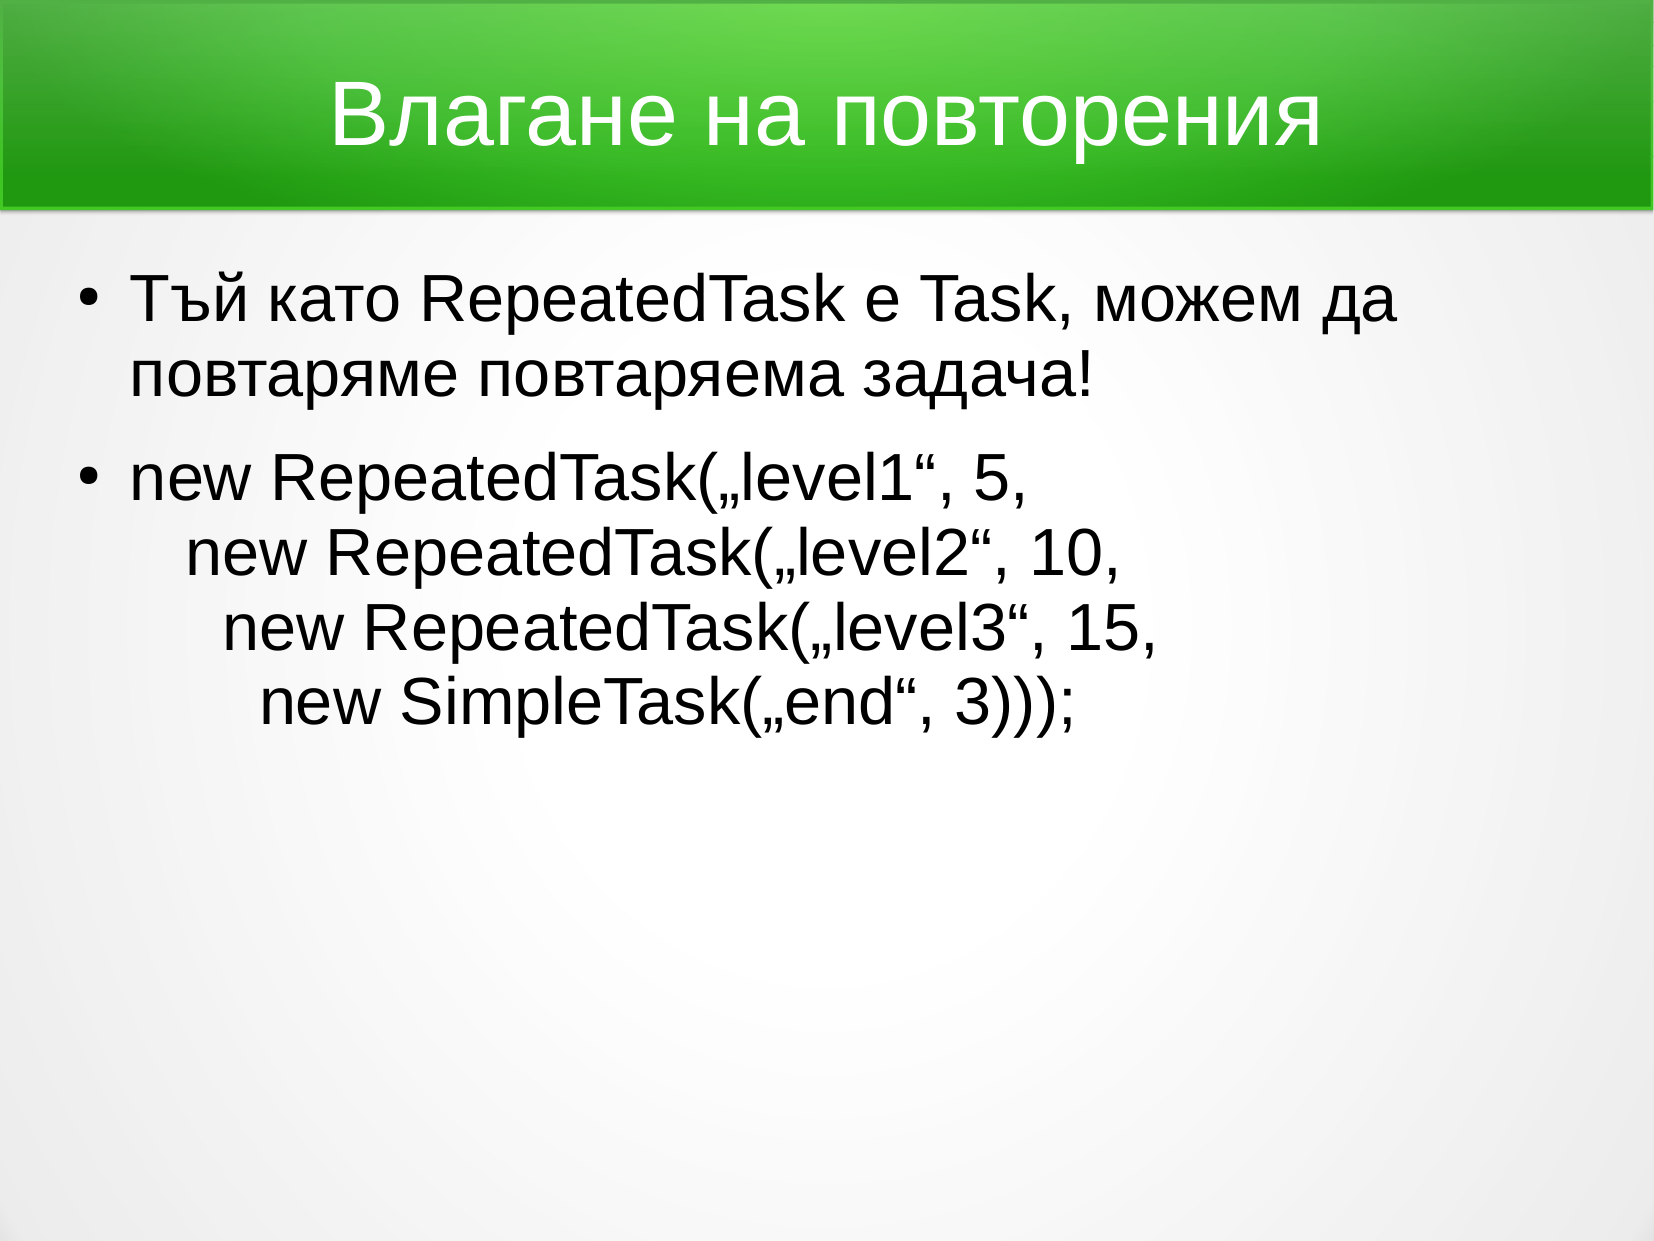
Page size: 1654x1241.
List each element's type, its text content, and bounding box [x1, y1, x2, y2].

list Тъй като RepeatedTask е Task, можем да повтаряме повтаряема задача! new RepeatedTask(„level1“, 5, new RepeatedTask(„level2“, 10, new RepeatedTask(„level3“, 15, new SimpleTask(„end“, 3))); [59, 261, 1595, 1182]
title Влагане на повторения [82, 49, 1571, 179]
